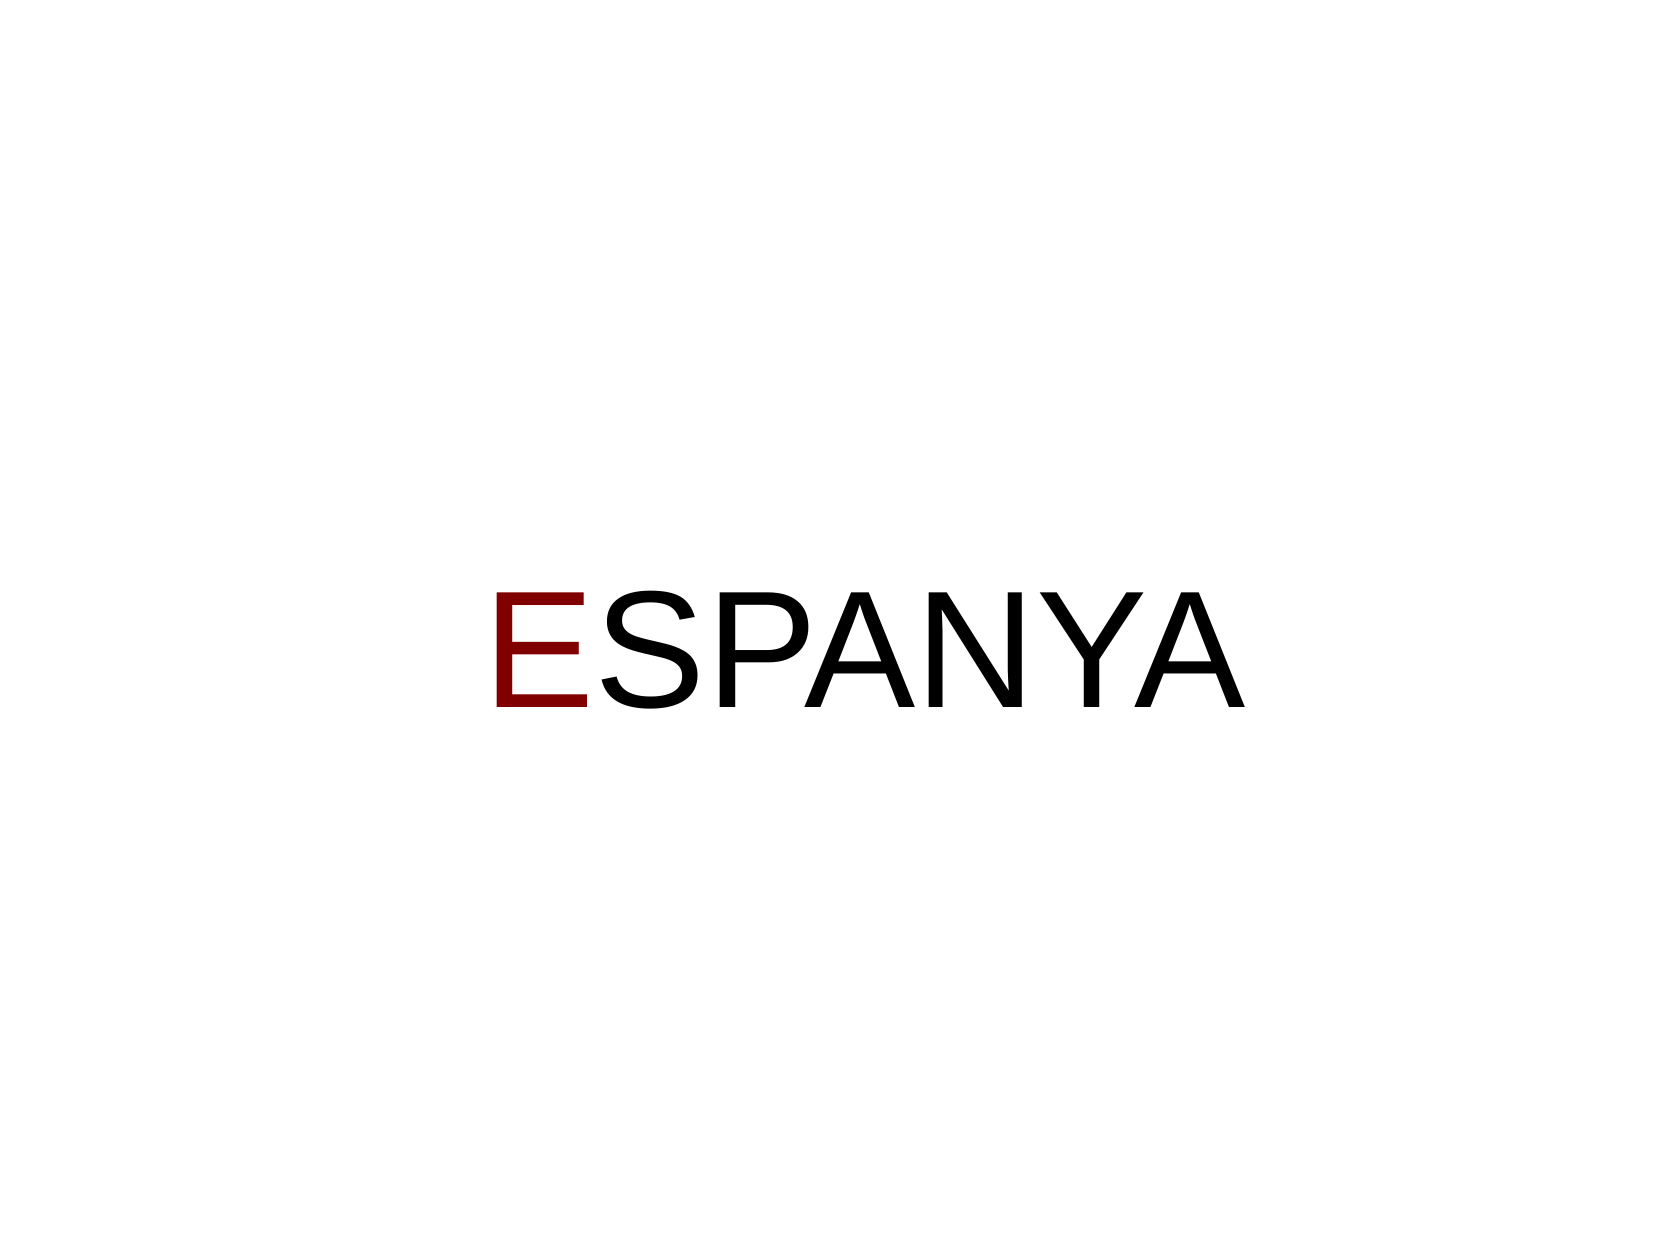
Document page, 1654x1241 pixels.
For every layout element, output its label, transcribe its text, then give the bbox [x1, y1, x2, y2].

list ESPANYA [82, 290, 1571, 1010]
